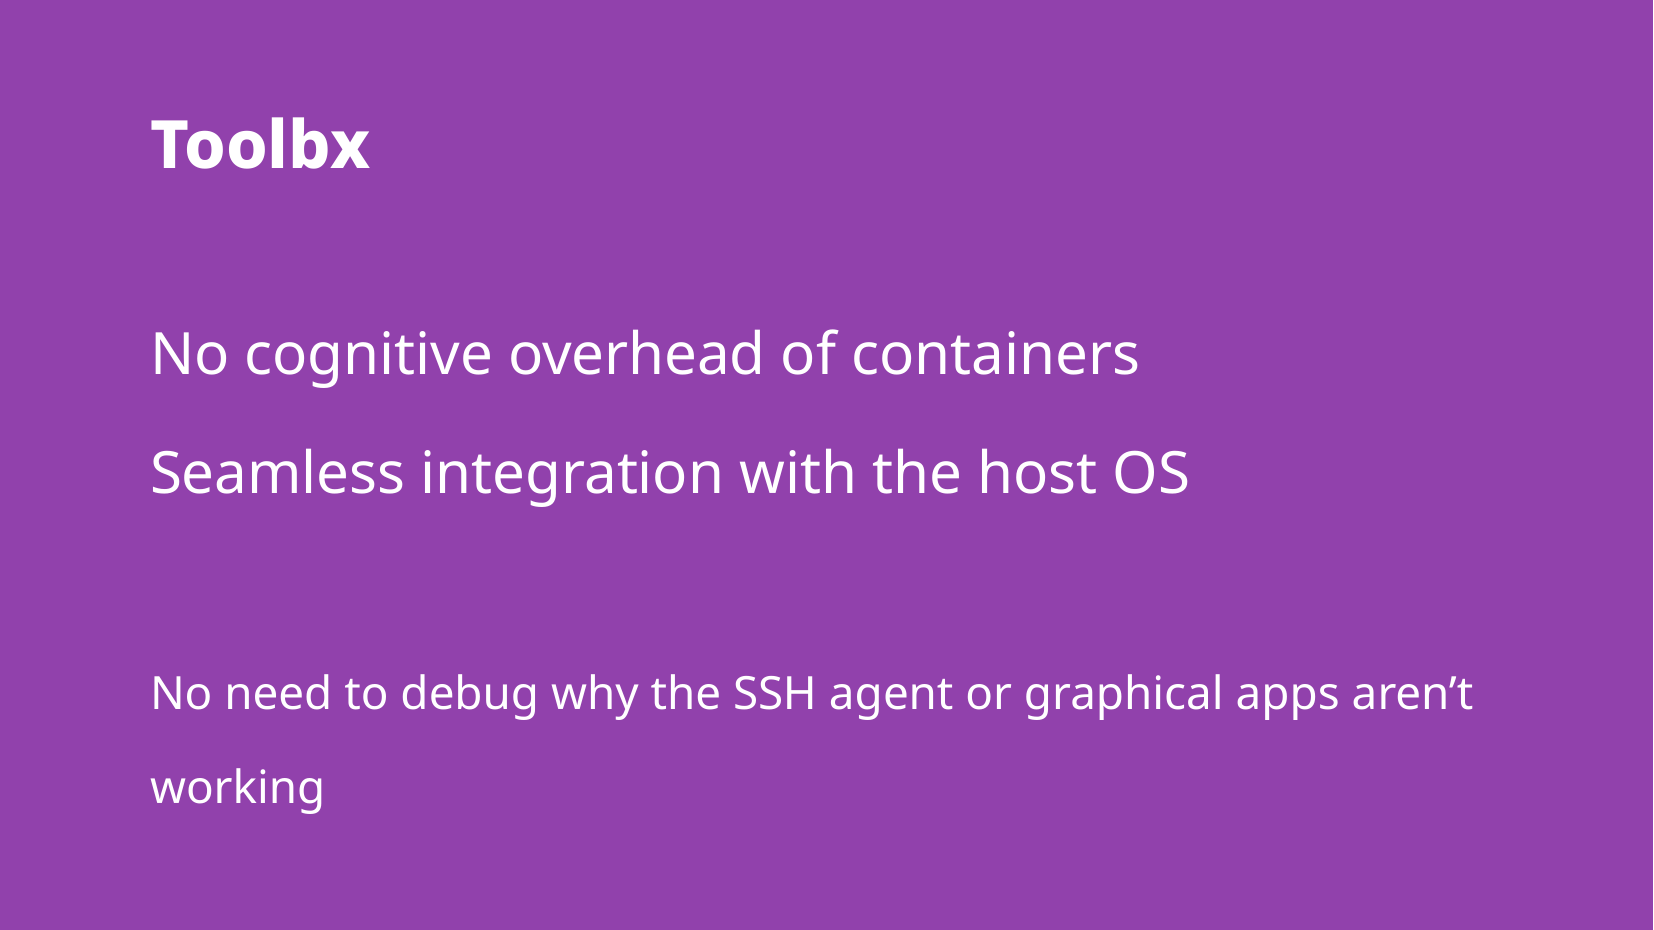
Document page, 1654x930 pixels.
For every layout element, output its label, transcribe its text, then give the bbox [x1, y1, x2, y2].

title Toolbx [150, 107, 1501, 188]
subtitle No cognitive overhead of containers Seamless integration with the host OS No need to debug why the SSH agent or graphical apps aren’t working [150, 272, 1501, 812]
